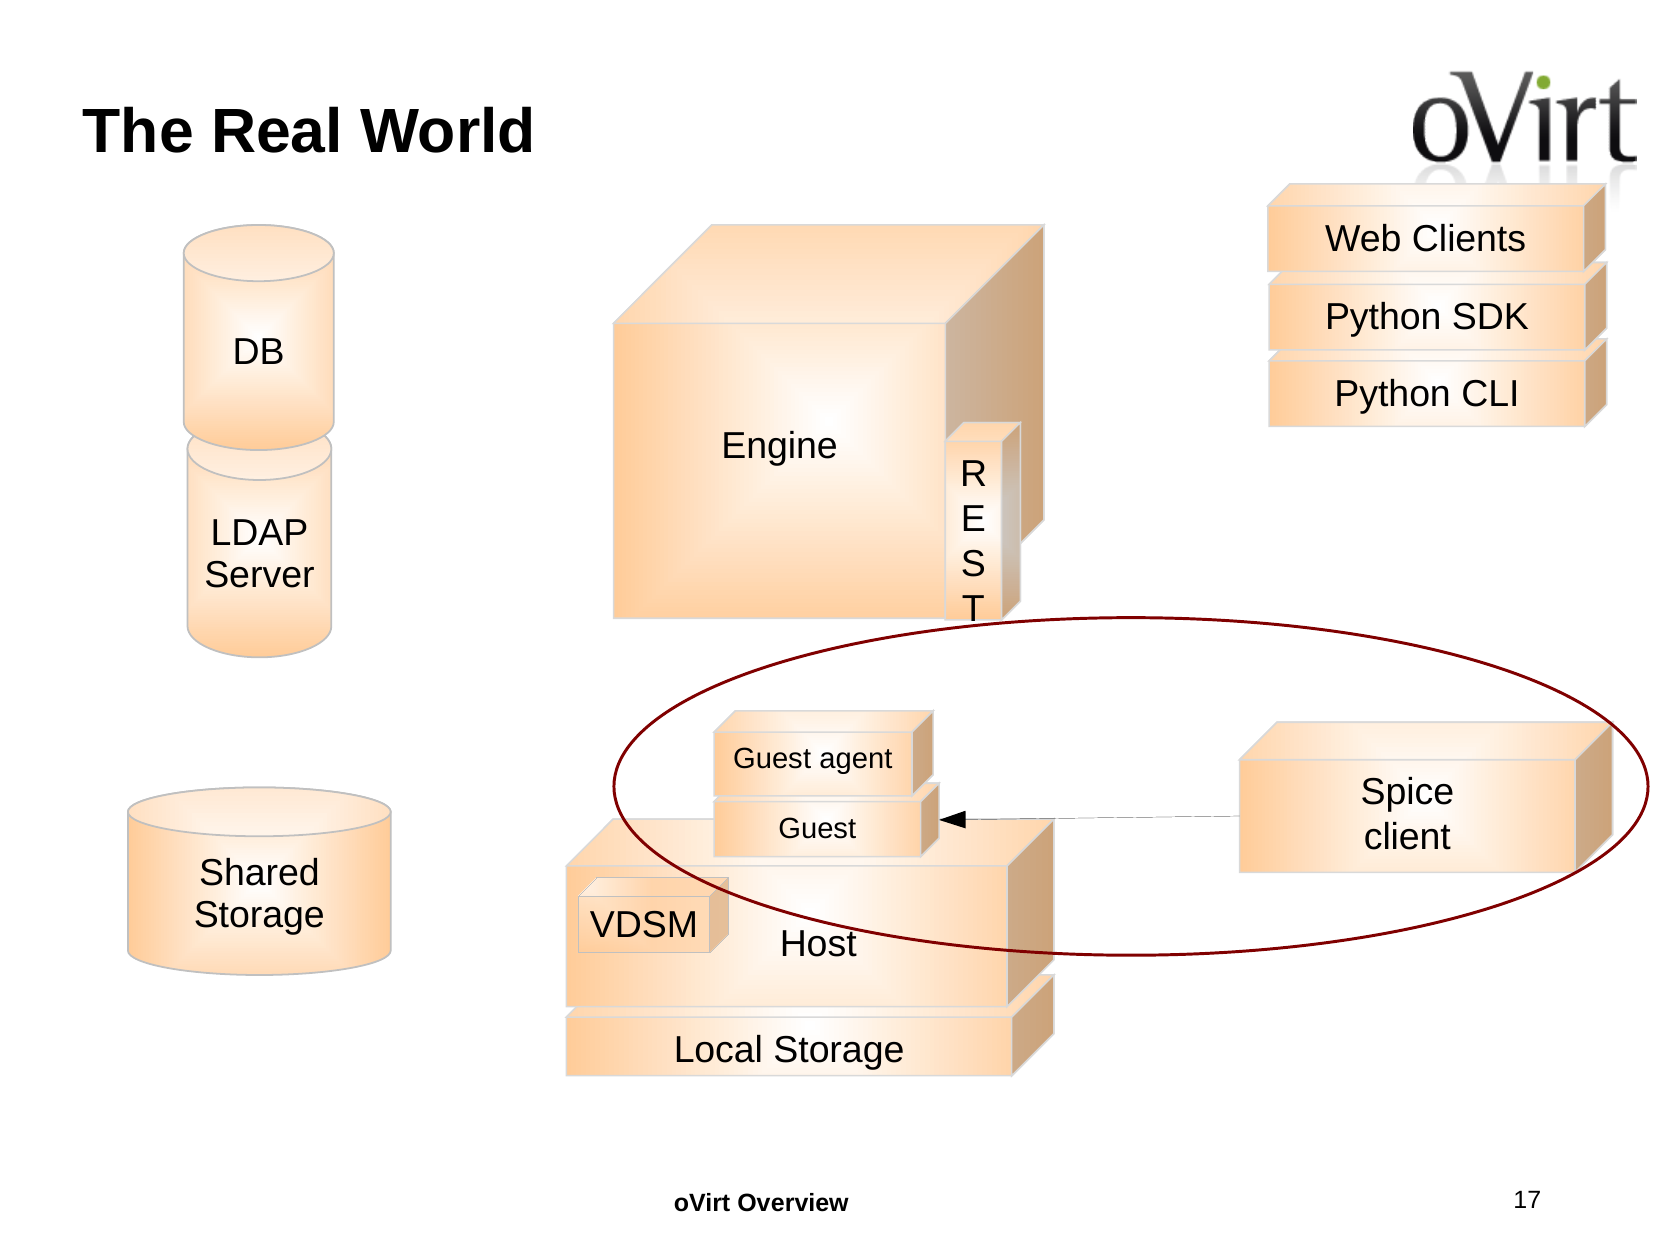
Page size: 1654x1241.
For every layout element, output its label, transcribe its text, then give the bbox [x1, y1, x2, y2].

text_box Python SDK [1269, 285, 1584, 350]
text_box Engine [613, 324, 945, 619]
text_box Host [680, 866, 1007, 948]
text_box Guest agent [714, 733, 911, 796]
text_box Local Storage [566, 1018, 1011, 1076]
text_box Spice client [1239, 760, 1575, 873]
title The Real World [82, 37, 1571, 226]
text_box Host [566, 866, 1007, 1007]
picture [1571, 63, 1637, 212]
text_box Guest [714, 802, 920, 857]
text_box LDAP Server [187, 452, 332, 658]
text_box Python CLI [1269, 361, 1584, 427]
text_box Web Clients [1267, 206, 1583, 272]
text_box Shared Storage [127, 813, 391, 976]
text_box VDSM [578, 897, 709, 953]
text_box DB [183, 256, 334, 451]
text_box R E S T [945, 442, 1001, 620]
